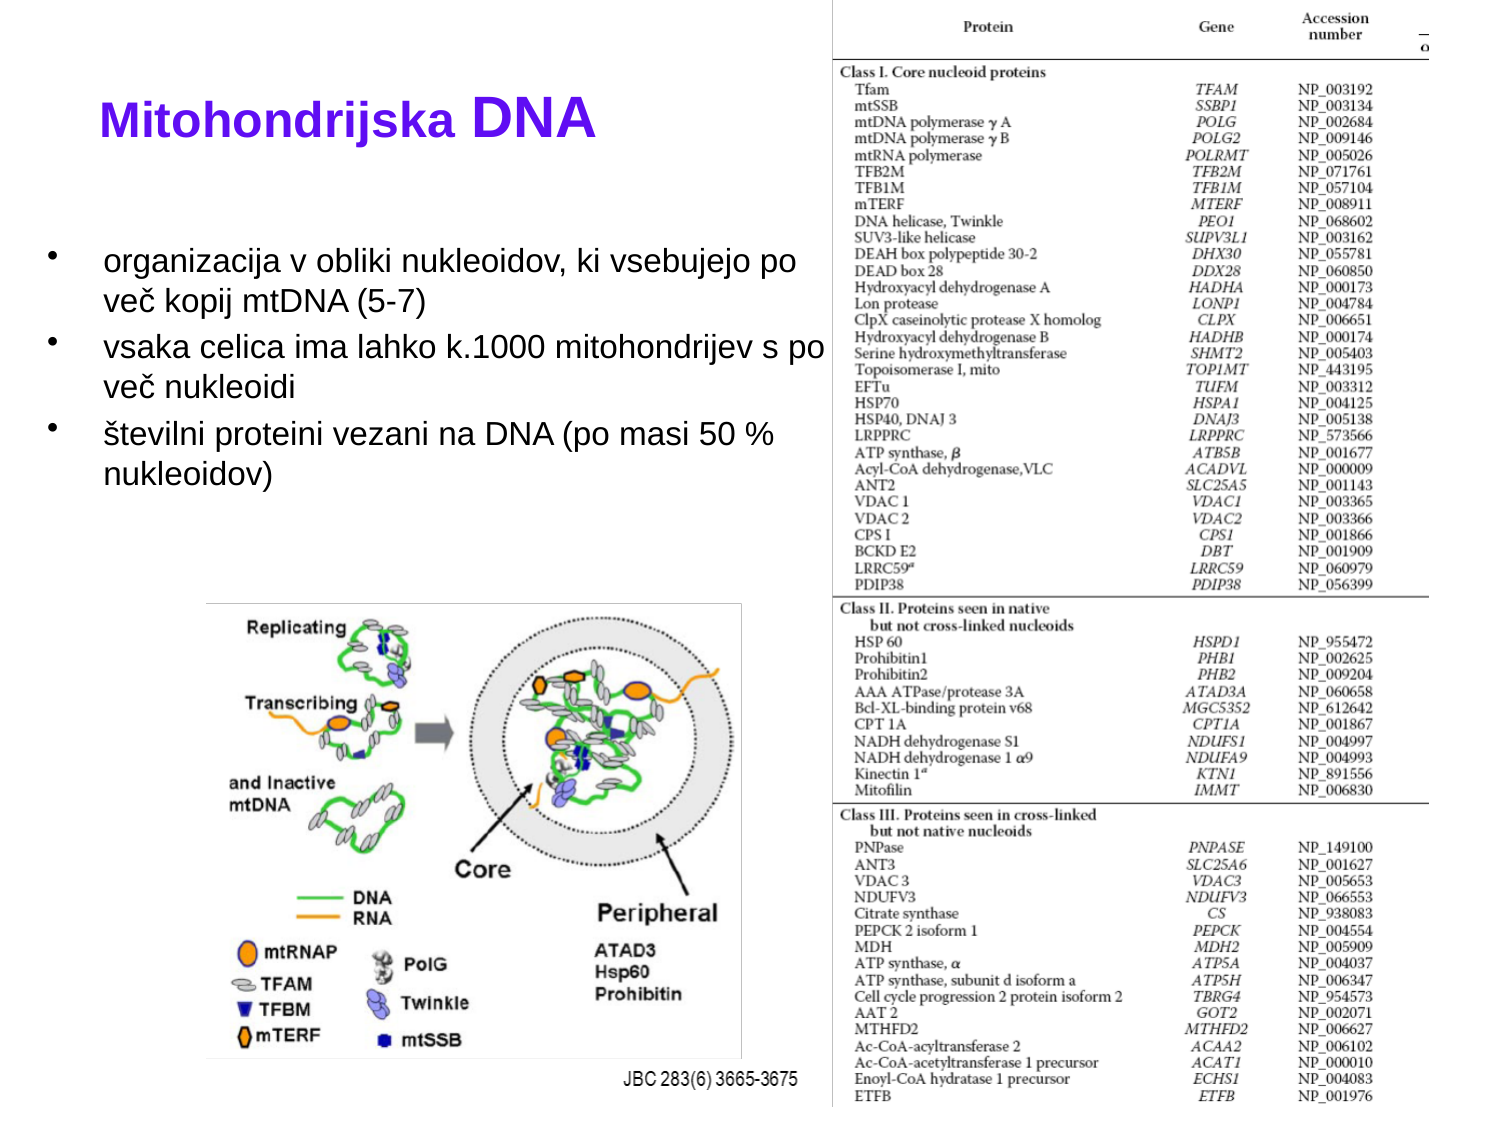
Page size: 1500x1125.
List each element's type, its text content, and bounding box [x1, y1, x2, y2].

picture [206, 0, 1429, 1107]
list organizacija v obliki nukleoidov, ki vsebujejo po več kopij mtDNA (5-7) vsaka celica ima lahko k.1000 mitohondrijev s po več nukleoidi številni proteini vezani na DNA (po masi 50 % nukleoidov) [32, 231, 206, 551]
title Mitohondrijska DNA [84, 54, 206, 175]
